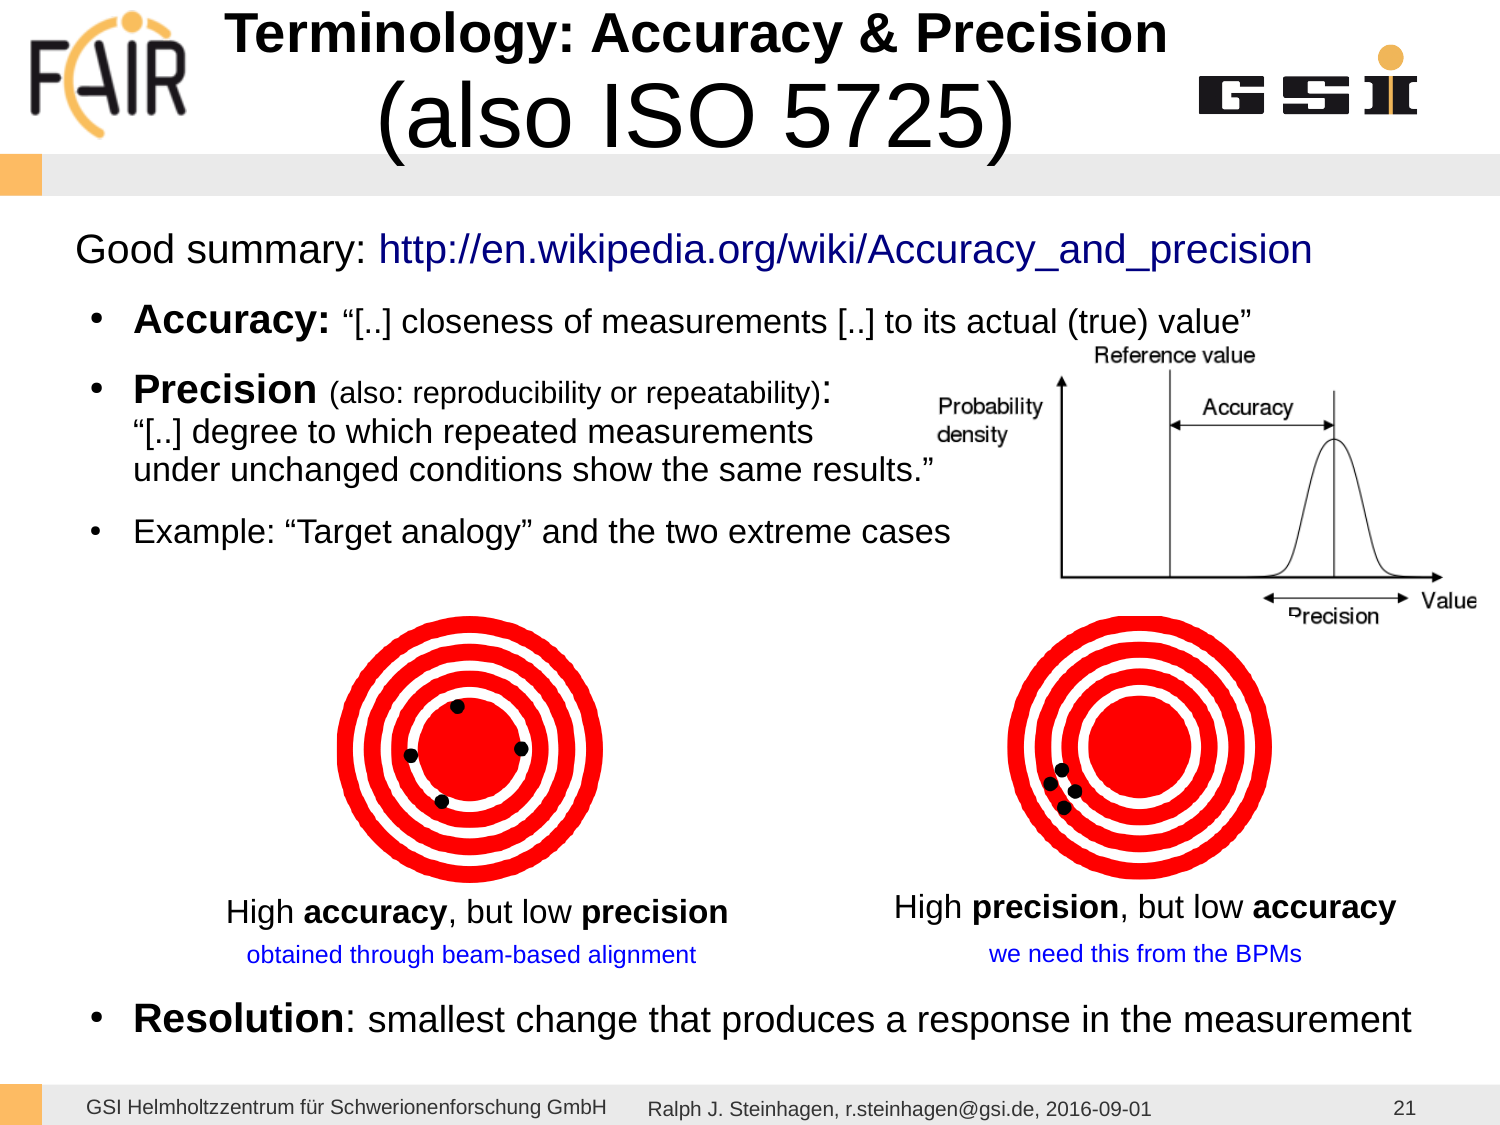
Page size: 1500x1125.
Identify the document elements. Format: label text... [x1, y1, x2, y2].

text_box High precision, but low accuracy [844, 880, 1447, 933]
picture [30, 9, 187, 141]
list Good summary: http://en.wikipedia.org/wiki/Accuracy_and_precision Accuracy: “[..] closeness of measurements [..] to its actual (true) value” Precision (also: reproducibility or repeatability): “[..] degree to which repeated measurements under unchanged conditions show the same results.” Example: “Target analogy” and the two extreme cases Resolution: smallest change that produces a response in the measurement [75, 226, 1426, 1080]
title Terminology: Accuracy & Precision (also ISO 5725) [217, 0, 1177, 173]
text_box High accuracy, but low precision [200, 886, 754, 933]
picture [1197, 42, 1419, 117]
text_box we need this from the BPMs [929, 932, 1364, 976]
text_box obtained through beam-based alignment [171, 933, 773, 977]
picture [1426, 341, 1477, 640]
picture [336, 616, 621, 886]
picture [1007, 616, 1296, 880]
